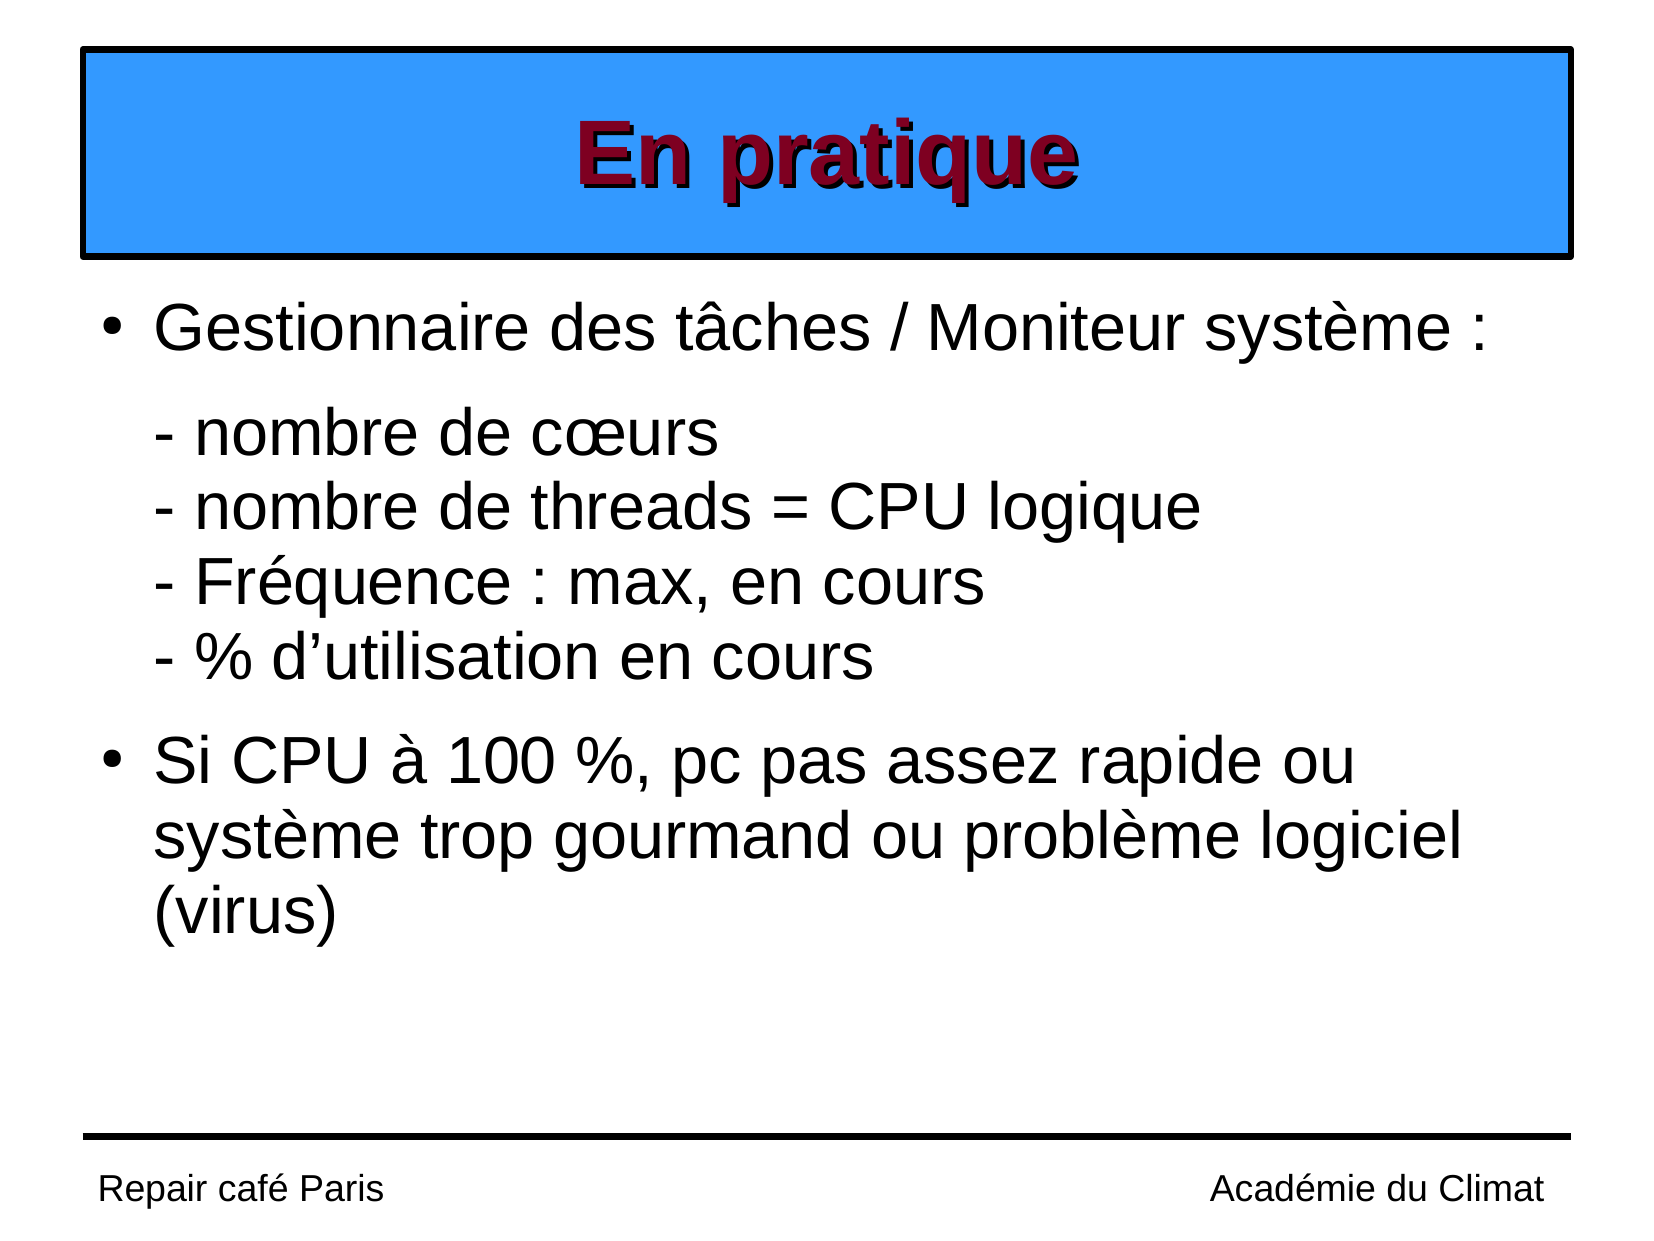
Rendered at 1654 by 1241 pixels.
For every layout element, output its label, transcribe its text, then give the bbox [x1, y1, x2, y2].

list Gestionnaire des tâches / Moniteur système : - nombre de cœurs - nombre de threads = CPU logique - Fréquence : max, en cours - % d’utilisation en cours Si CPU à 100 %, pc pas assez rapide ou système trop gourmand ou problème logiciel (virus) [82, 290, 1571, 948]
title En pratique [82, 49, 1571, 257]
text_box Repair café Paris Académie du Climat [82, 1160, 1571, 1217]
